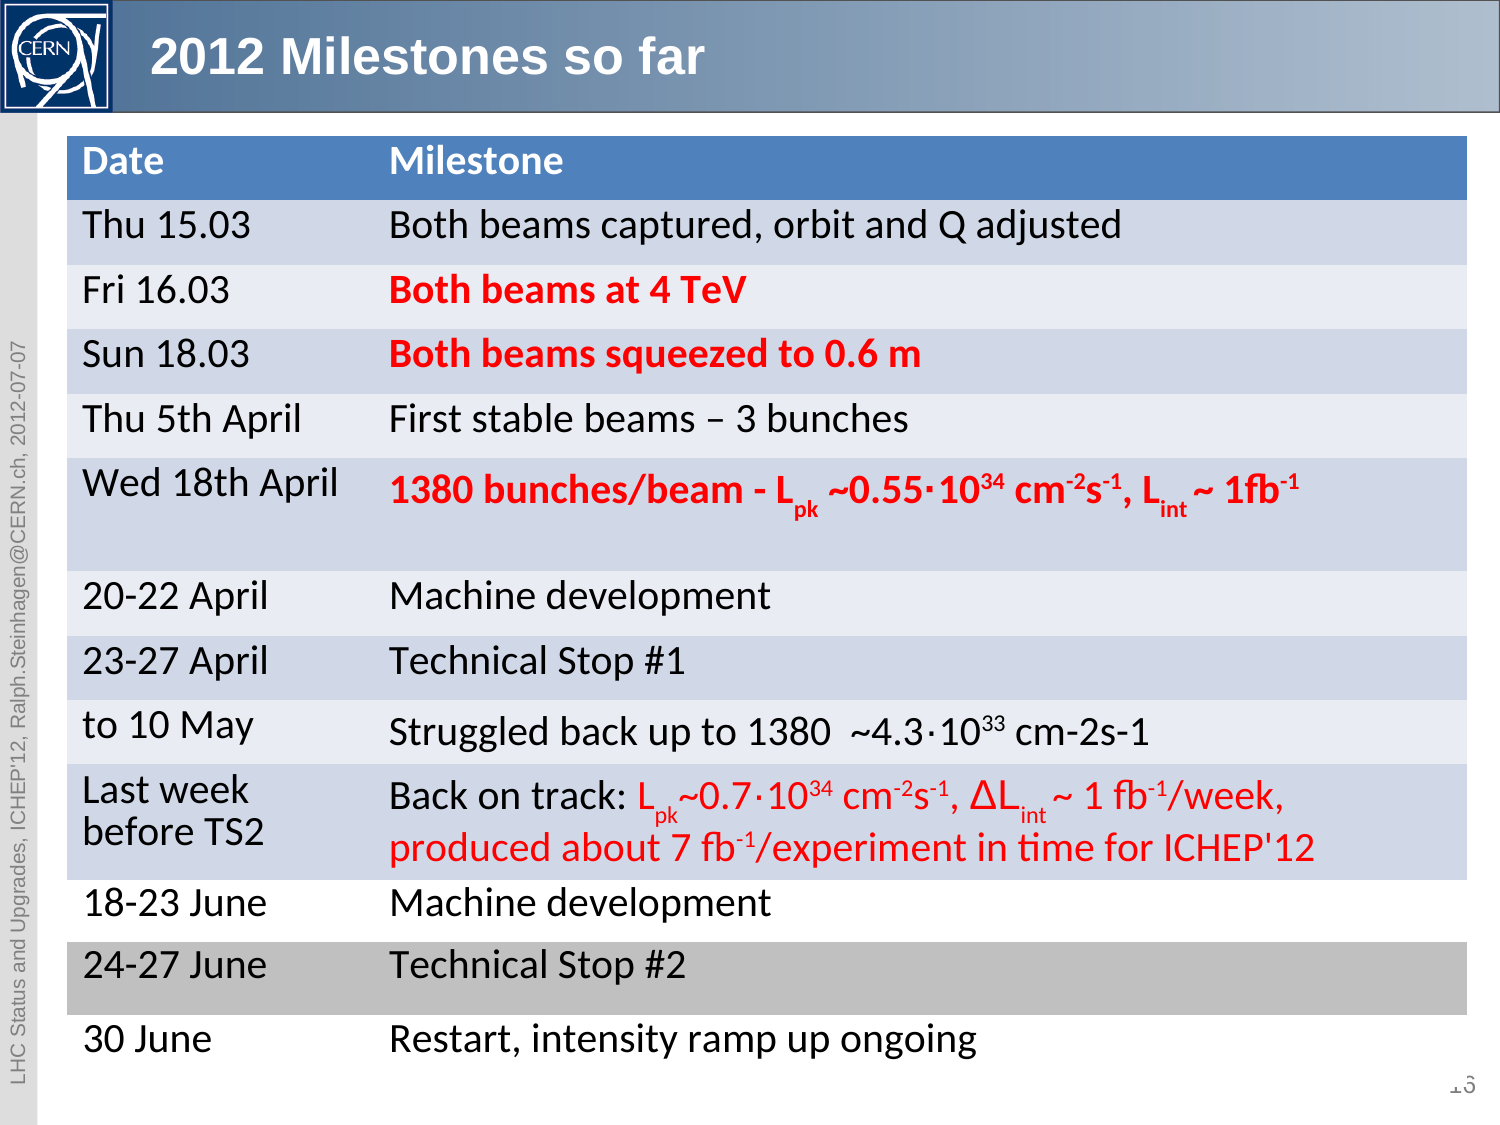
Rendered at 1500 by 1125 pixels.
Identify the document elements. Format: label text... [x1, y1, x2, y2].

table_cell Thu 15.03 [67, 200, 374, 265]
table_cell Last week before TS2 [67, 764, 374, 880]
table_header Milestone [374, 136, 1467, 200]
table_cell Technical Stop #1 [374, 636, 1467, 700]
table_cell 24-27 June [67, 942, 374, 1015]
table_cell 20-22 April [67, 571, 374, 636]
table_cell Restart, intensity ramp up ongoing [374, 1015, 1467, 1087]
table_cell Both beams captured, orbit and Q adjusted [374, 200, 1467, 265]
table_cell Sun 18.03 [67, 329, 374, 394]
picture [0, 0, 113, 113]
table_cell Thu 5th April [67, 394, 374, 458]
table_cell Fri 16.03 [67, 265, 374, 329]
table_cell Back on track: Lpk~0.7·1034 cm-2s-1, ΔLint ~ 1 fb-1/week, produced about 7 fb-1/experiment in time for ICHEP'12 [374, 764, 1467, 880]
table_cell to 10 May [67, 700, 374, 764]
table_cell 23-27 April [67, 636, 374, 700]
table_cell Technical Stop #2 [374, 942, 1467, 1015]
table_cell Both beams at 4 TeV [374, 265, 1467, 329]
table_header Date [67, 136, 374, 200]
title 2012 Milestones so far [150, 0, 1201, 113]
table_cell Machine development [374, 880, 1467, 942]
table_cell 30 June [67, 1015, 374, 1087]
table_cell 1380 bunches/beam - Lpk ~0.55·1034 cm-2s-1, Lint ~ 1fb-1 [374, 458, 1467, 571]
table_cell First stable beams – 3 bunches [374, 394, 1467, 458]
table_cell Struggled back up to 1380 ~4.3·1033 cm-2s-1 [374, 700, 1467, 764]
table_cell 18-23 June [67, 880, 374, 942]
table_cell Wed 18th April [67, 458, 374, 571]
table_cell Both beams squeezed to 0.6 m [374, 329, 1467, 394]
table_cell Machine development [374, 571, 1467, 636]
